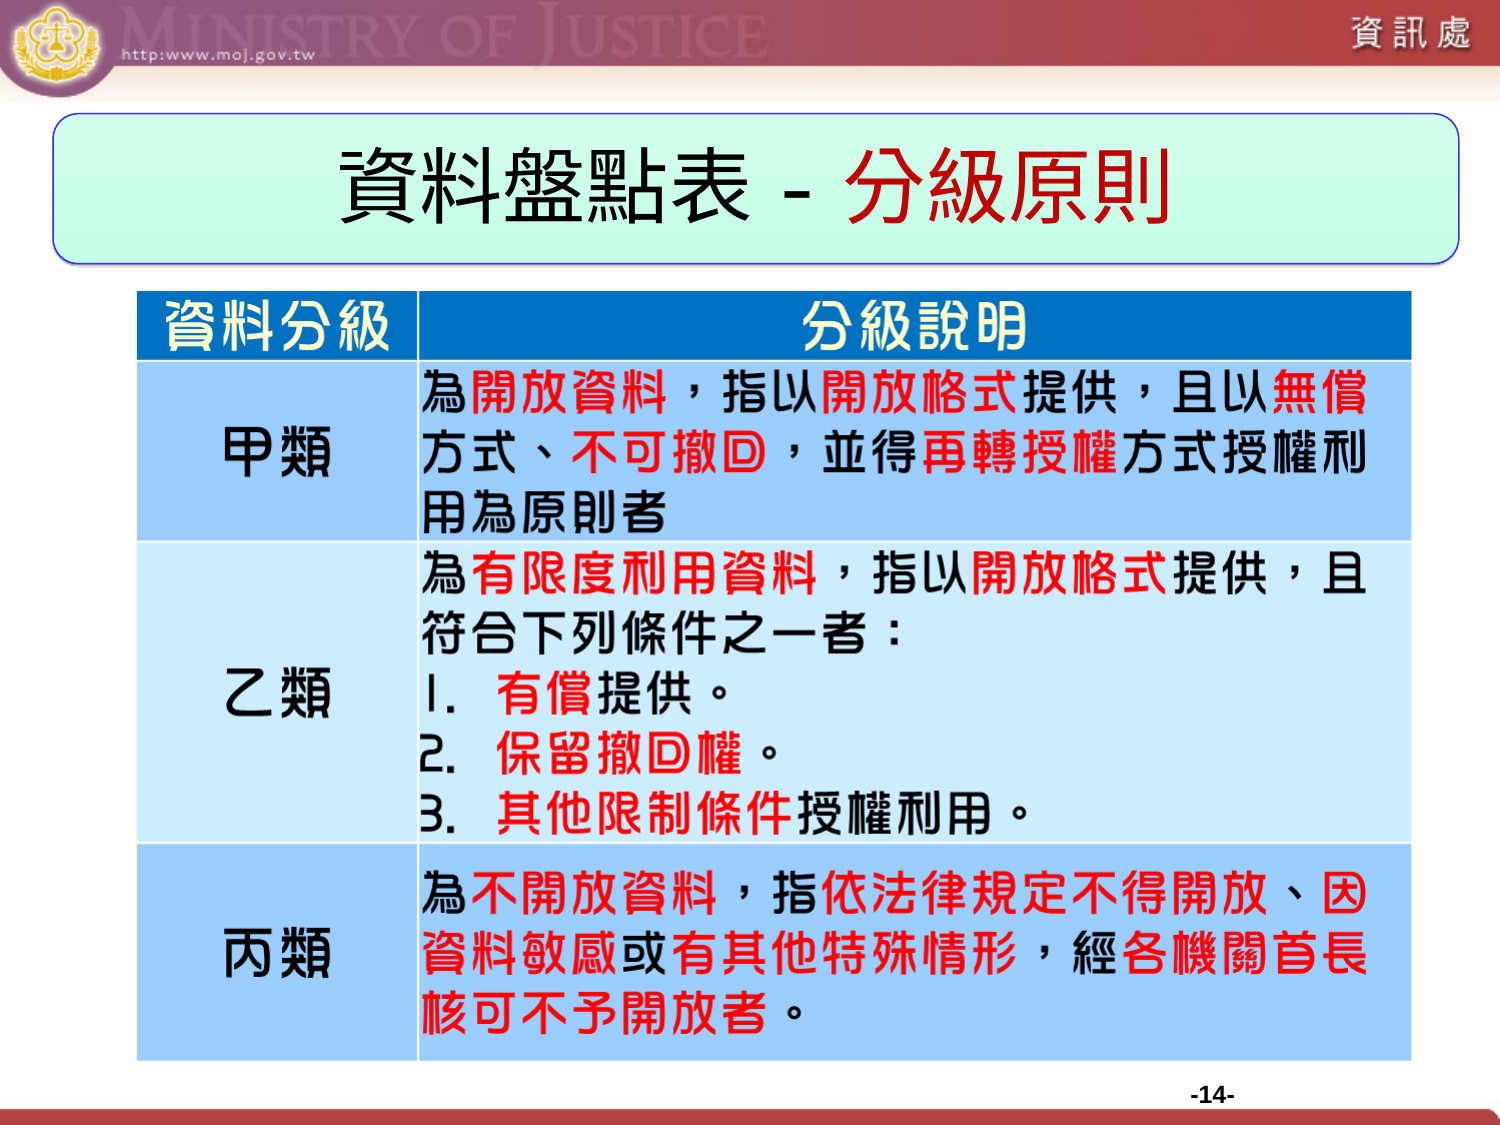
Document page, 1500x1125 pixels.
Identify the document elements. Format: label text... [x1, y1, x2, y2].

picture [135, 274, 1413, 1074]
text_box -14- [1175, 1070, 1488, 1109]
text_box 資料盤點表-分級原則 [53, 113, 1459, 264]
